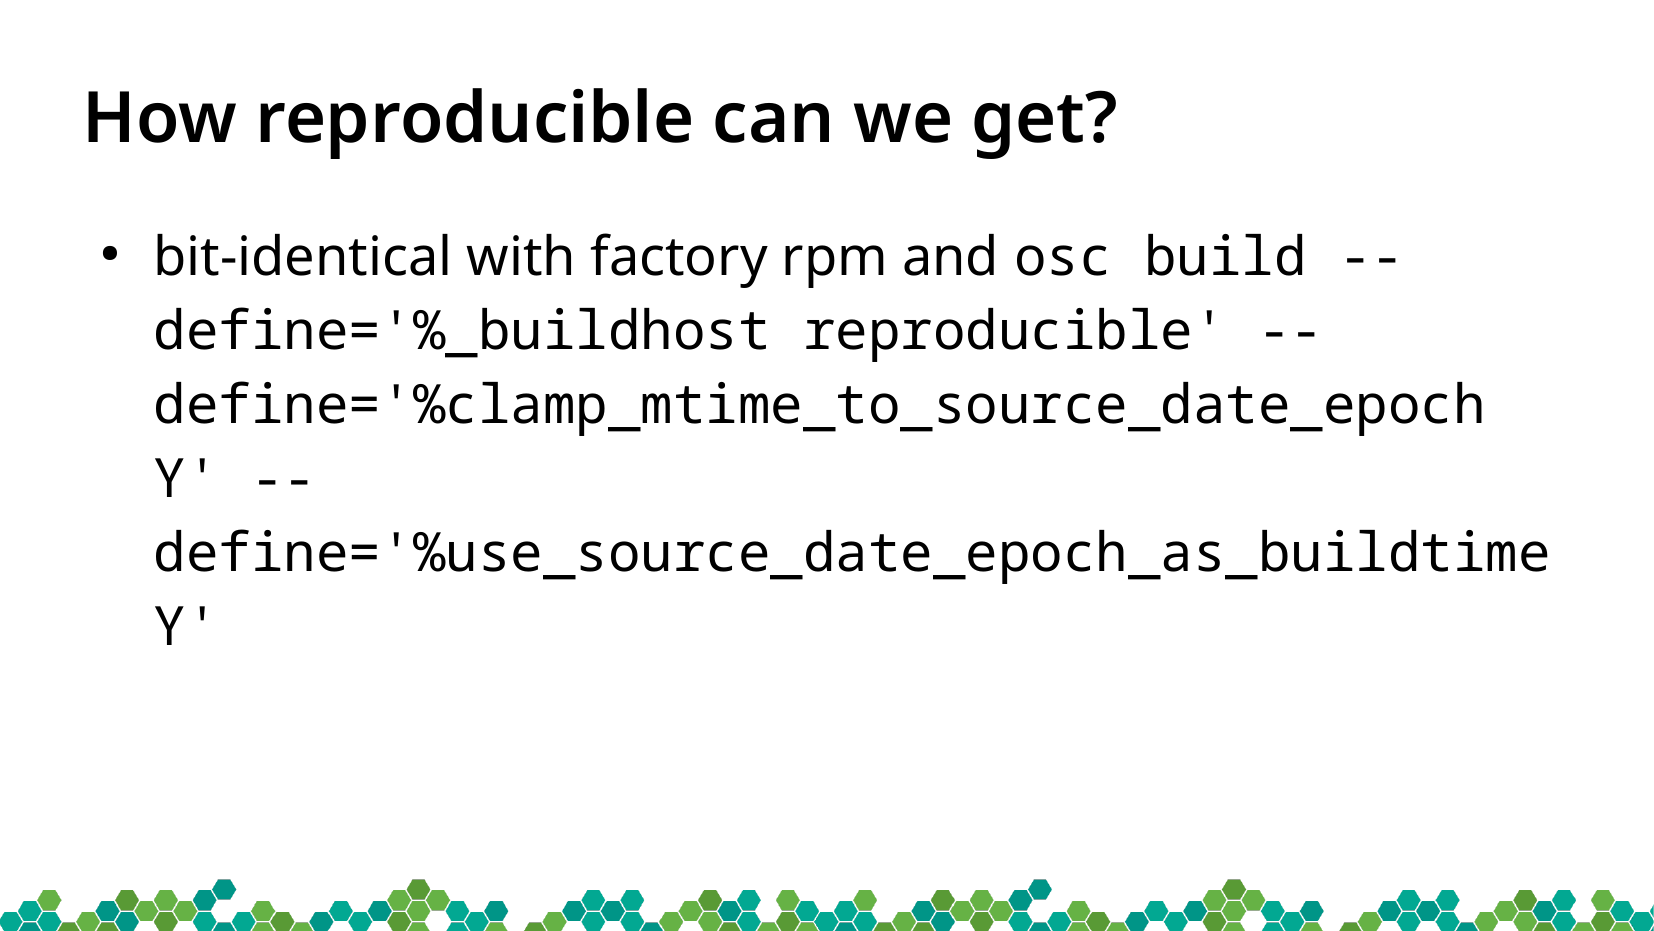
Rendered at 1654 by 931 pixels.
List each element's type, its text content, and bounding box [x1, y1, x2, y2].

title How reproducible can we get? [82, 37, 1571, 193]
list bit-identical with factory rpm and osc build --define='%_buildhost reproducible' --define='%clamp_mtime_to_source_date_epoch Y' --define='%use_source_date_epoch_as_buildtime Y' [82, 217, 1571, 758]
picture [0, 871, 1654, 931]
